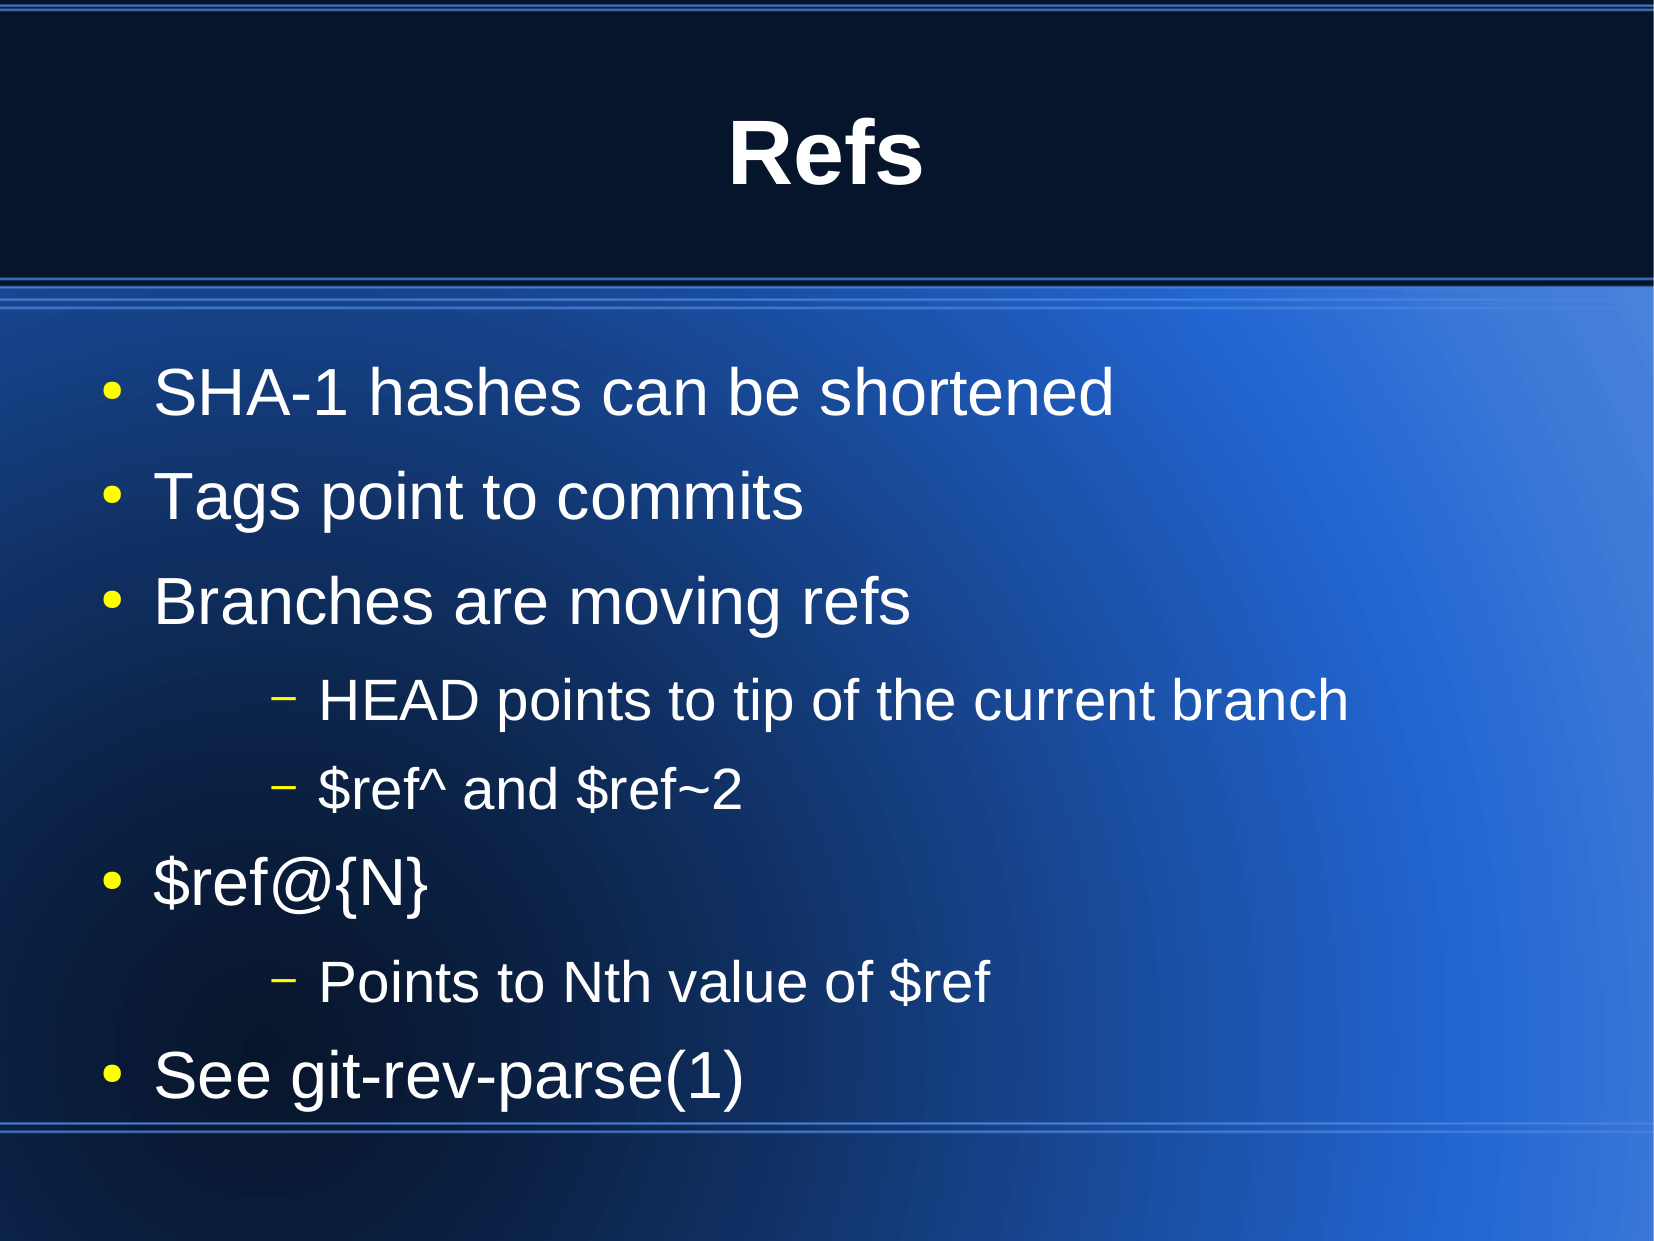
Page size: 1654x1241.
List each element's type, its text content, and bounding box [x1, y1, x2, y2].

title Refs [82, 56, 1571, 250]
list SHA-1 hashes can be shortened Tags point to commits Branches are moving refs HEAD points to tip of the current branch $ref^ and $ref~2 $ref@{N} Points to Nth value of $ref See git-rev-parse(1) [82, 355, 1571, 1207]
picture [0, 0, 1654, 1241]
